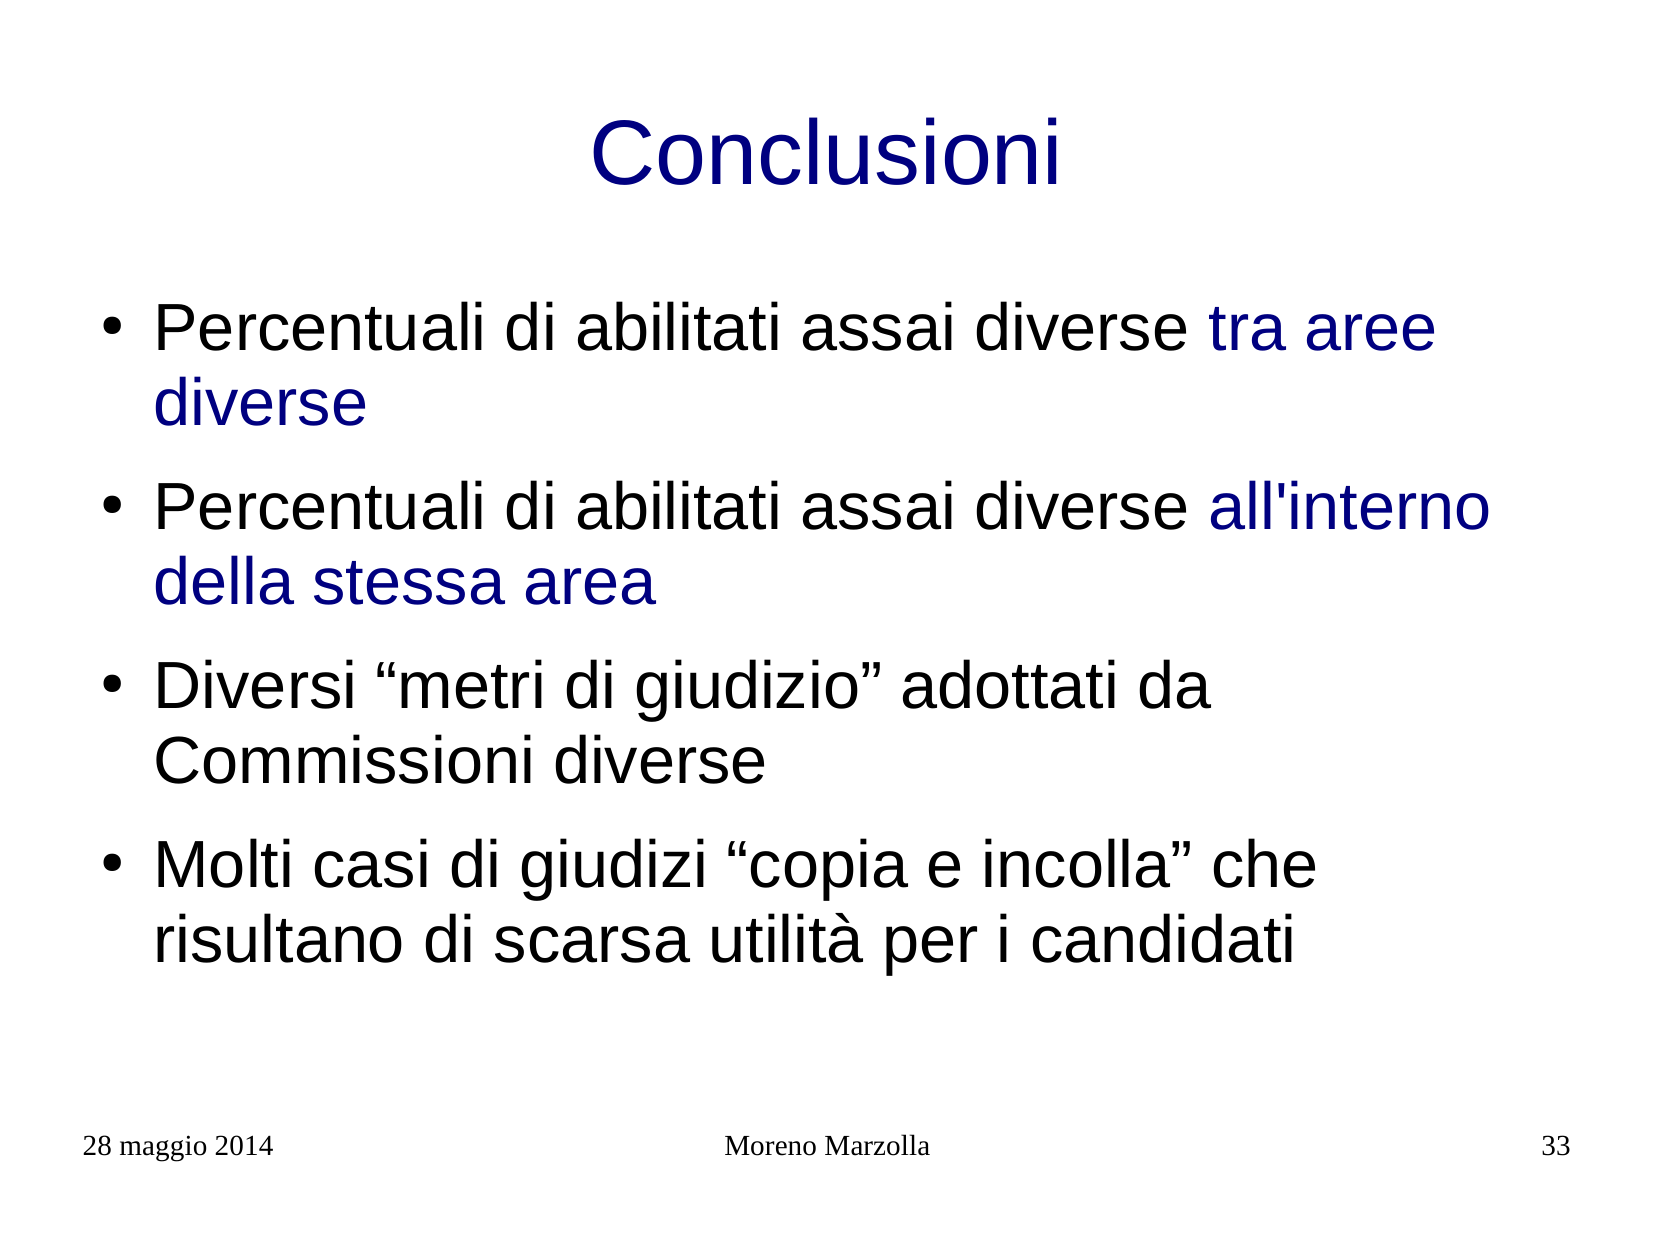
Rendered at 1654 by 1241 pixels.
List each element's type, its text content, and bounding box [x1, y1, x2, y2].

title Conclusioni [82, 49, 1571, 257]
list Percentuali di abilitati assai diverse tra aree diverse Percentuali di abilitati assai diverse all'interno della stessa area Diversi “metri di giudizio” adottati da Commissioni diverse Molti casi di giudizi “copia e incolla” che risultano di scarsa utilità per i candidati [82, 290, 1538, 1107]
